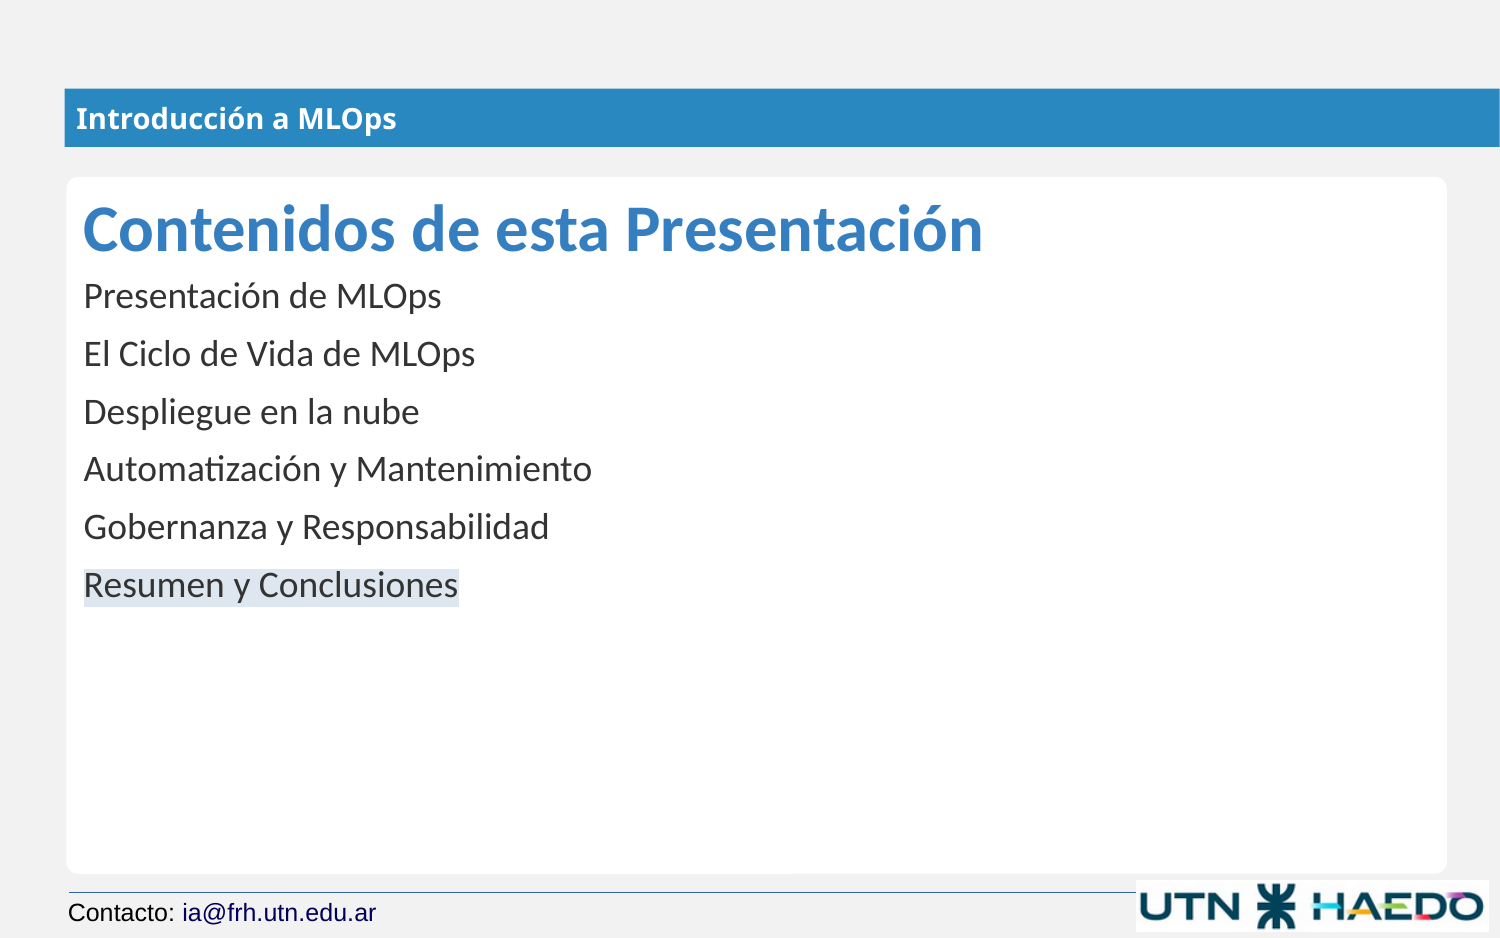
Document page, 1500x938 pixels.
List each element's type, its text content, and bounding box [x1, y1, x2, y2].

picture [1441, 880, 1489, 932]
text_box Introducción a MLOps [64, 88, 1500, 147]
text_box Contenidos de esta Presentación Presentación de MLOps El Ciclo de Vida de MLOps Despliegue en la nube Automatización y Mantenimiento Gobernanza y Responsabilidad Resumen y Conclusiones [68, 177, 1441, 938]
